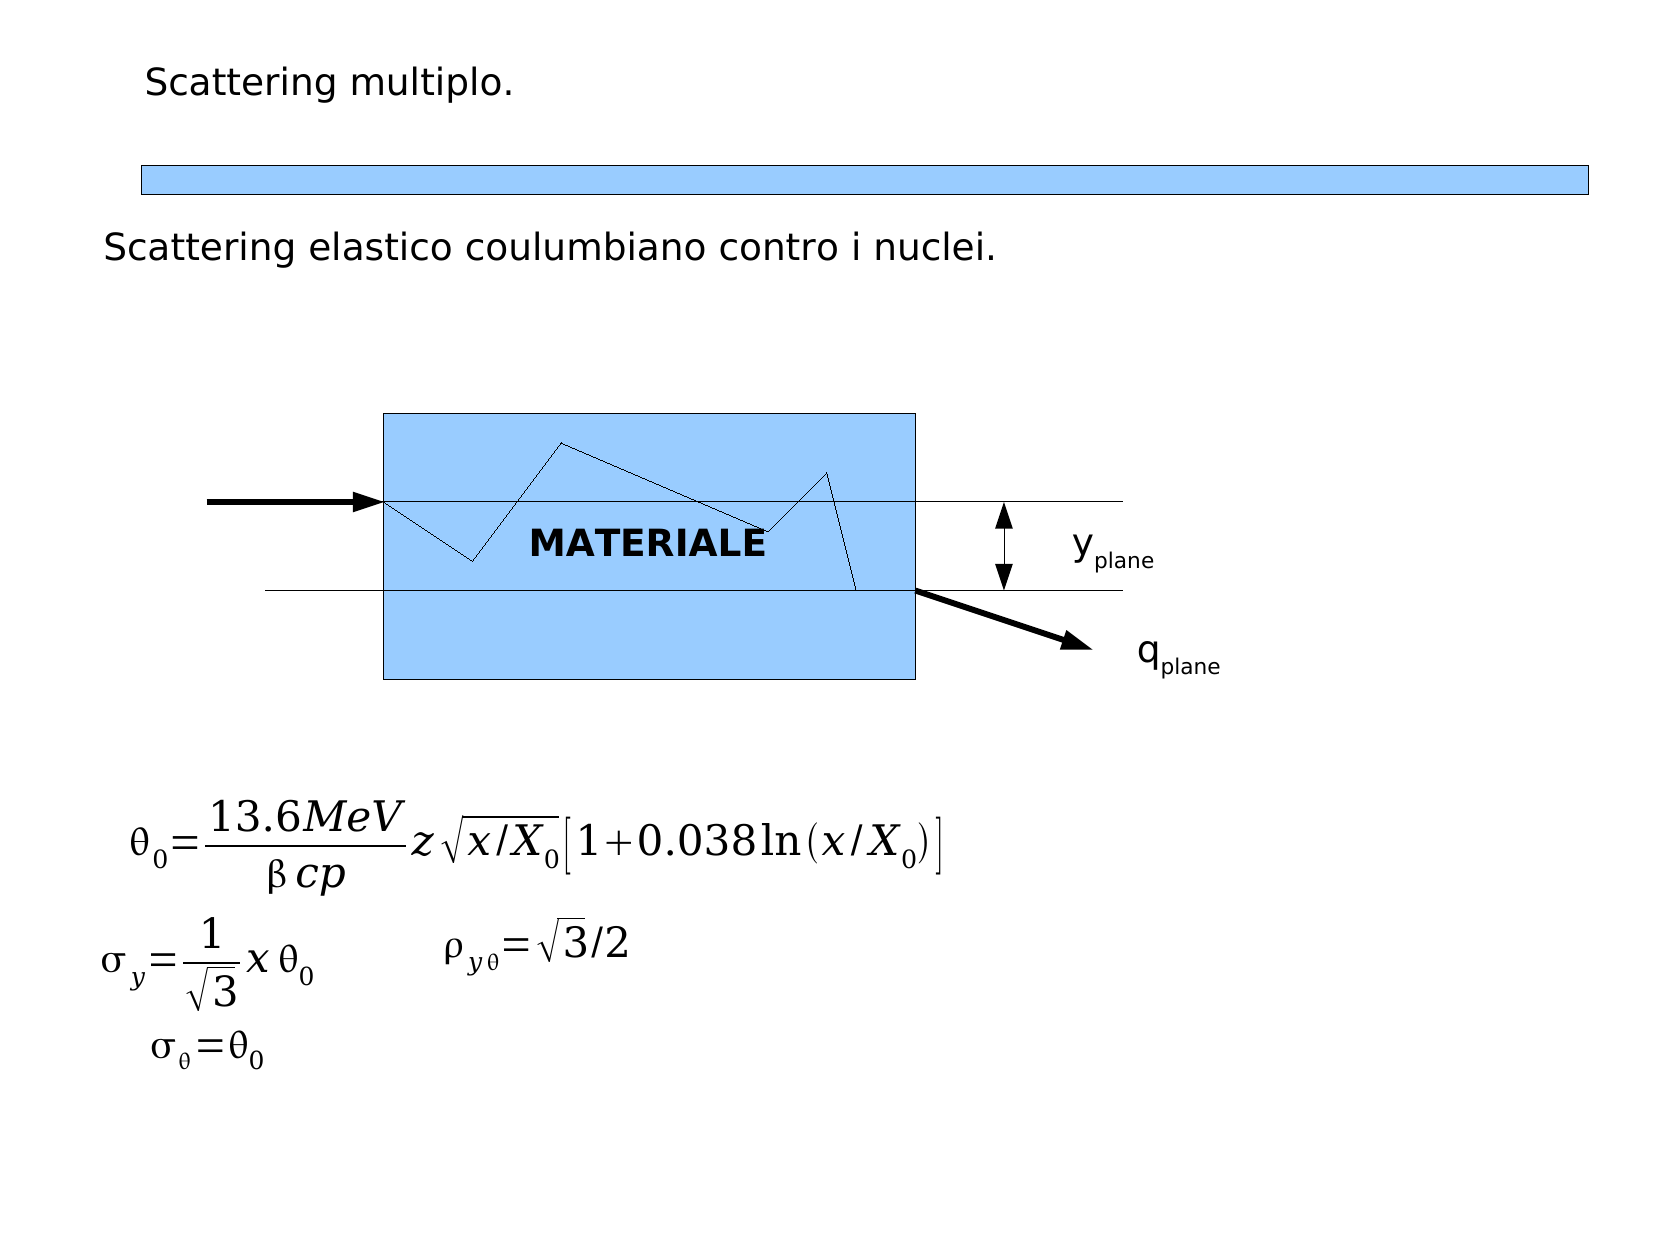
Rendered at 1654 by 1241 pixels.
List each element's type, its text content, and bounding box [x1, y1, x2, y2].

text_box Scattering multiplo. [129, 53, 1518, 112]
text_box [383, 502, 916, 590]
text_box [383, 413, 916, 501]
text_box qplane [1122, 620, 1270, 687]
text_box yplane [1057, 513, 1176, 581]
chart [118, 792, 952, 901]
text_box Scattering elastico coulumbiano contro i nuclei. [88, 218, 1477, 277]
chart [89, 909, 325, 1077]
text_box [383, 591, 916, 680]
chart [431, 915, 642, 978]
text_box MATERIALE [513, 514, 778, 573]
